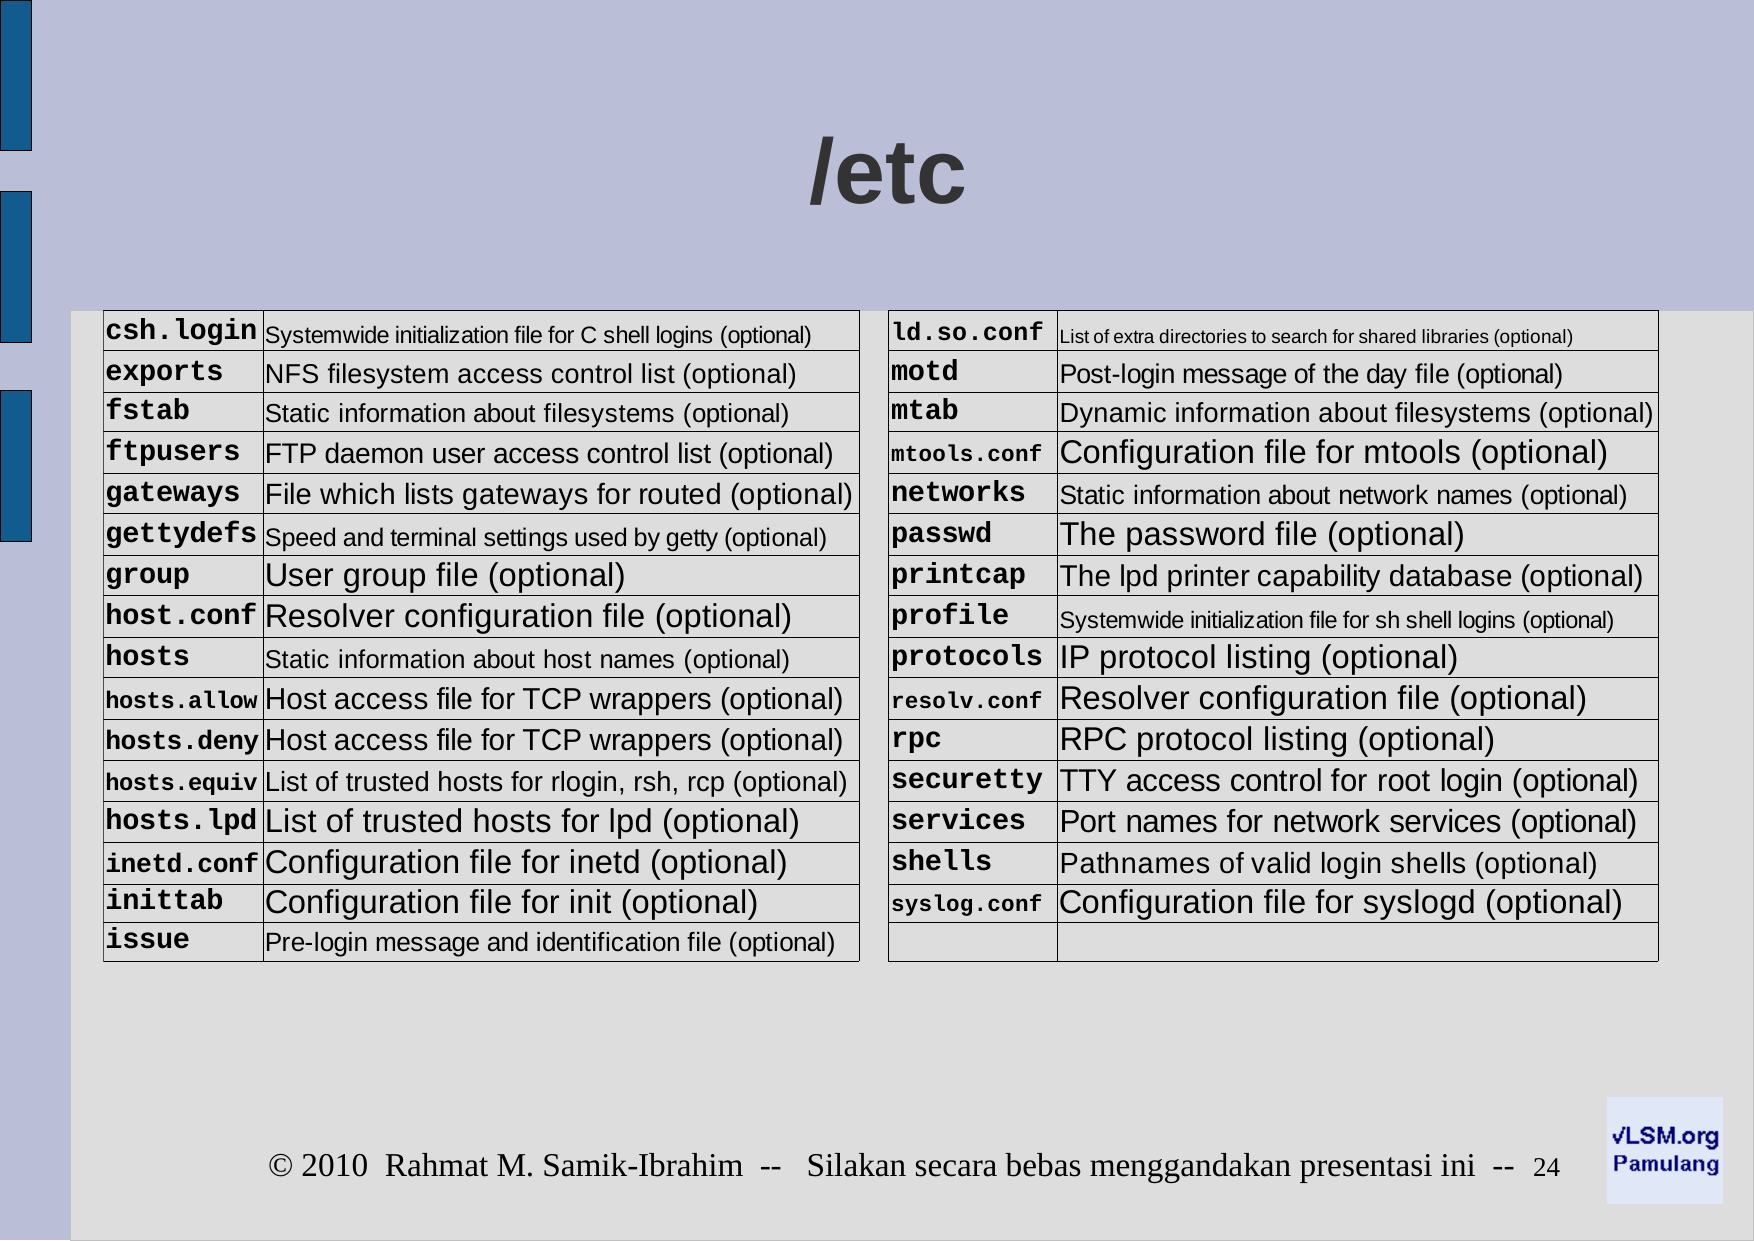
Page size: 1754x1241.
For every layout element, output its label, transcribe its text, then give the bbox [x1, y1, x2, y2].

chart [103, 310, 1754, 1095]
title /etc [77, 99, 1700, 244]
picture [1607, 1097, 1723, 1204]
